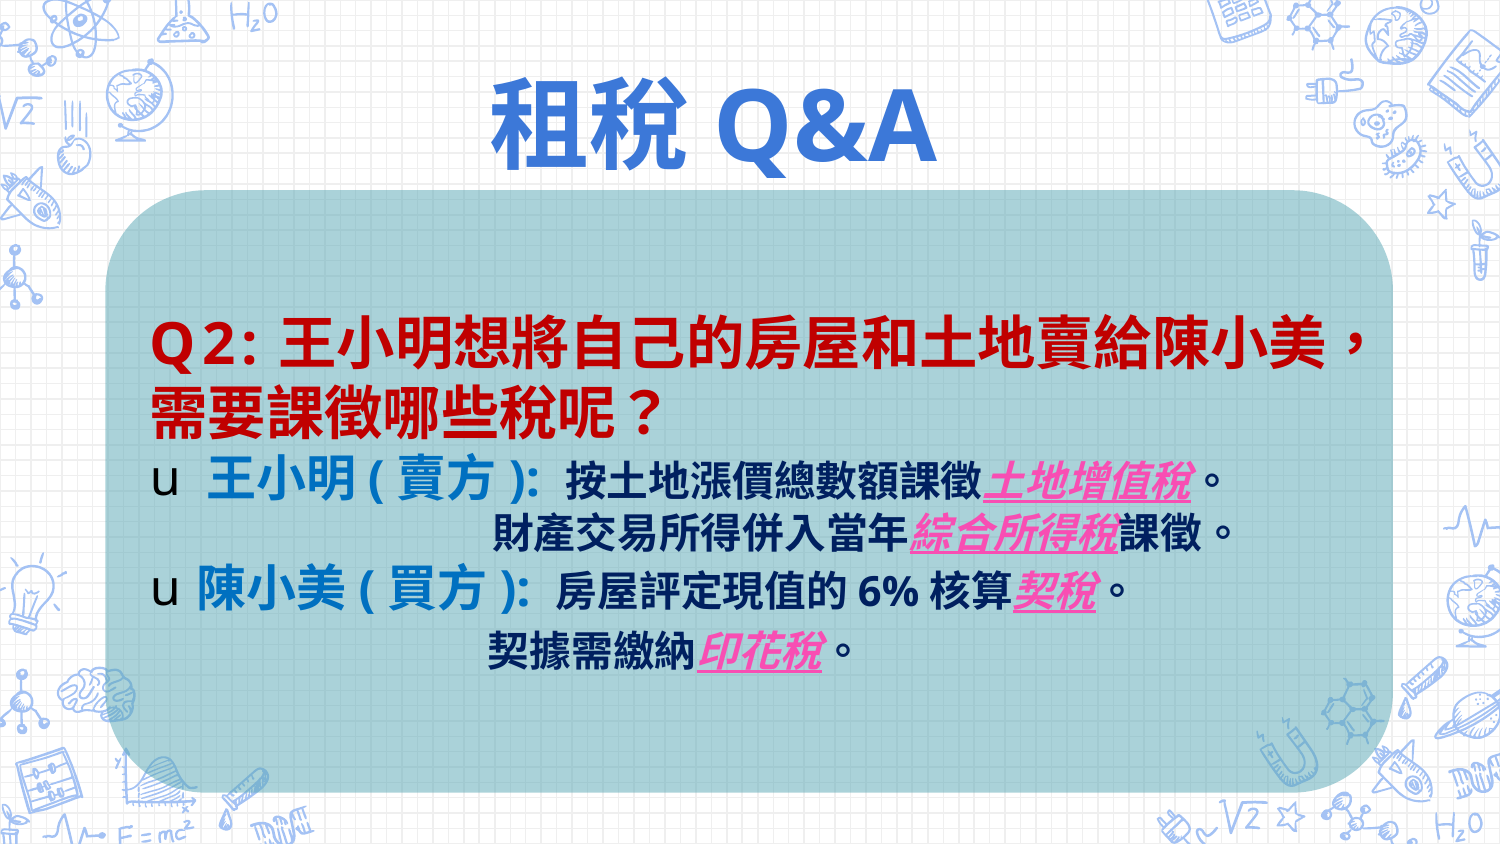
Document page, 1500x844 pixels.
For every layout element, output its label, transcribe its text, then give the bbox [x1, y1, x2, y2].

text_box Q2:王小明想將自己的房屋和土地賣給陳小美，需要課徵哪些稅呢？ 王小明(賣方): 按土地漲價總數額課徵土地增值稅。 財產交易所得併入當年綜合所得稅課徵。 陳小美(買方): 房屋評定現值的6%核算契稅。 契據需繳納印花稅。 [105, 190, 1393, 793]
title 租稅Q&A [473, 46, 954, 190]
